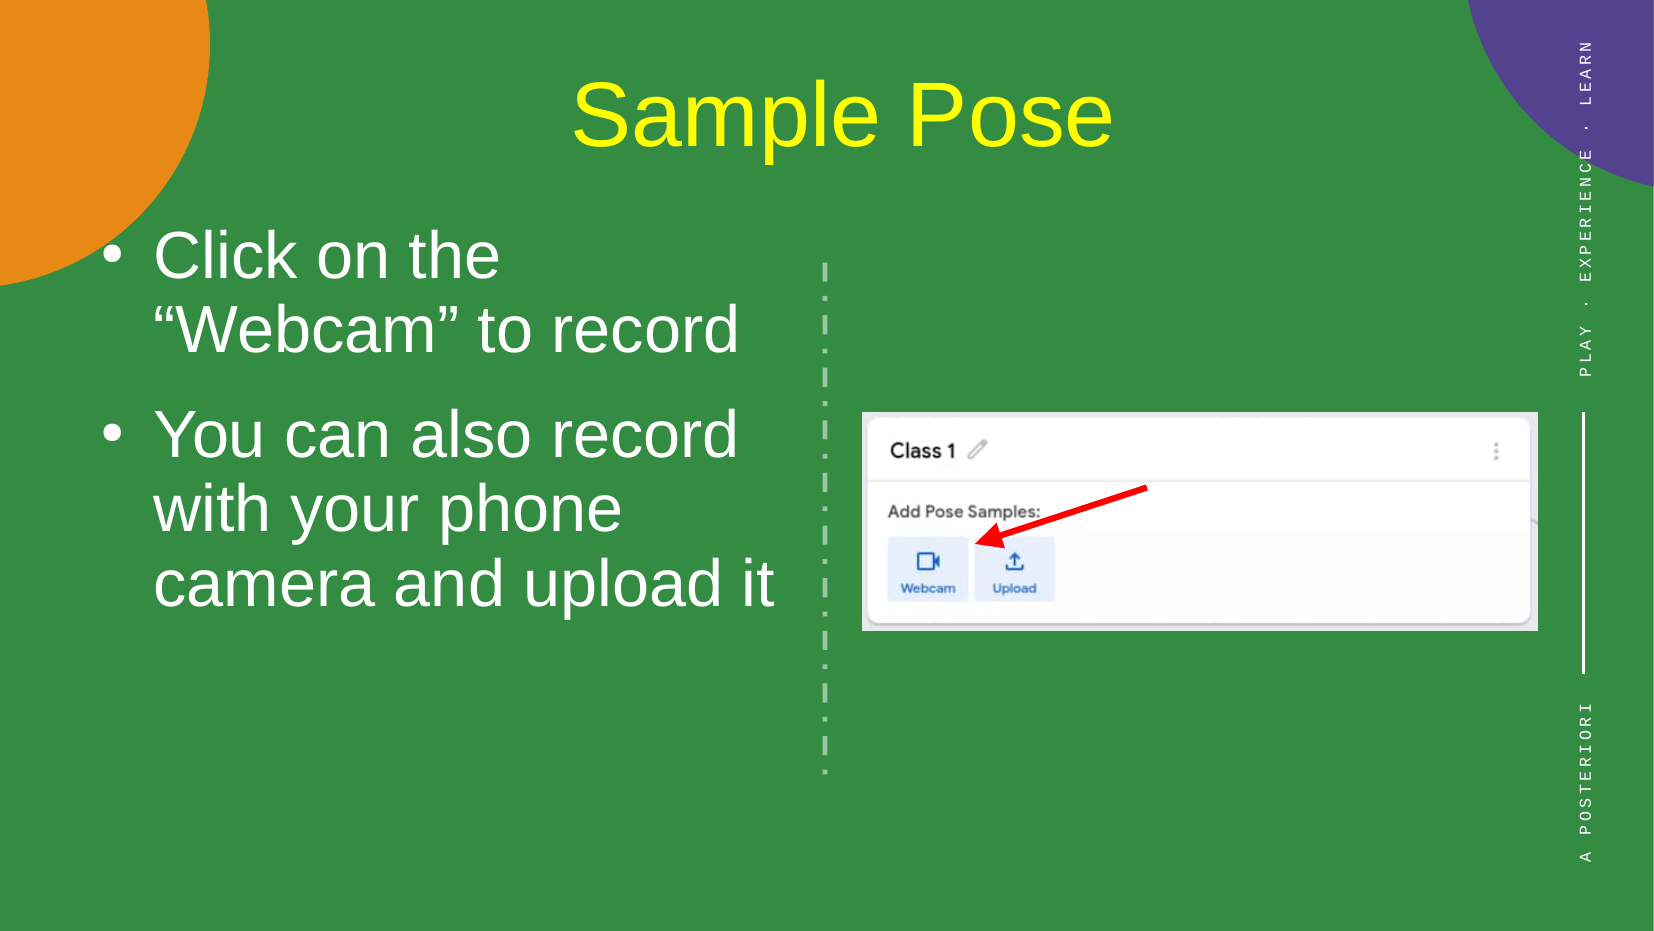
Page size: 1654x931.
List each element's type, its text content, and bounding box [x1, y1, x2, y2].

picture [862, 412, 1538, 631]
list Click on the “Webcam” to record You can also record with your phone camera and upload it [82, 217, 788, 758]
title Sample Pose [187, 37, 1501, 193]
